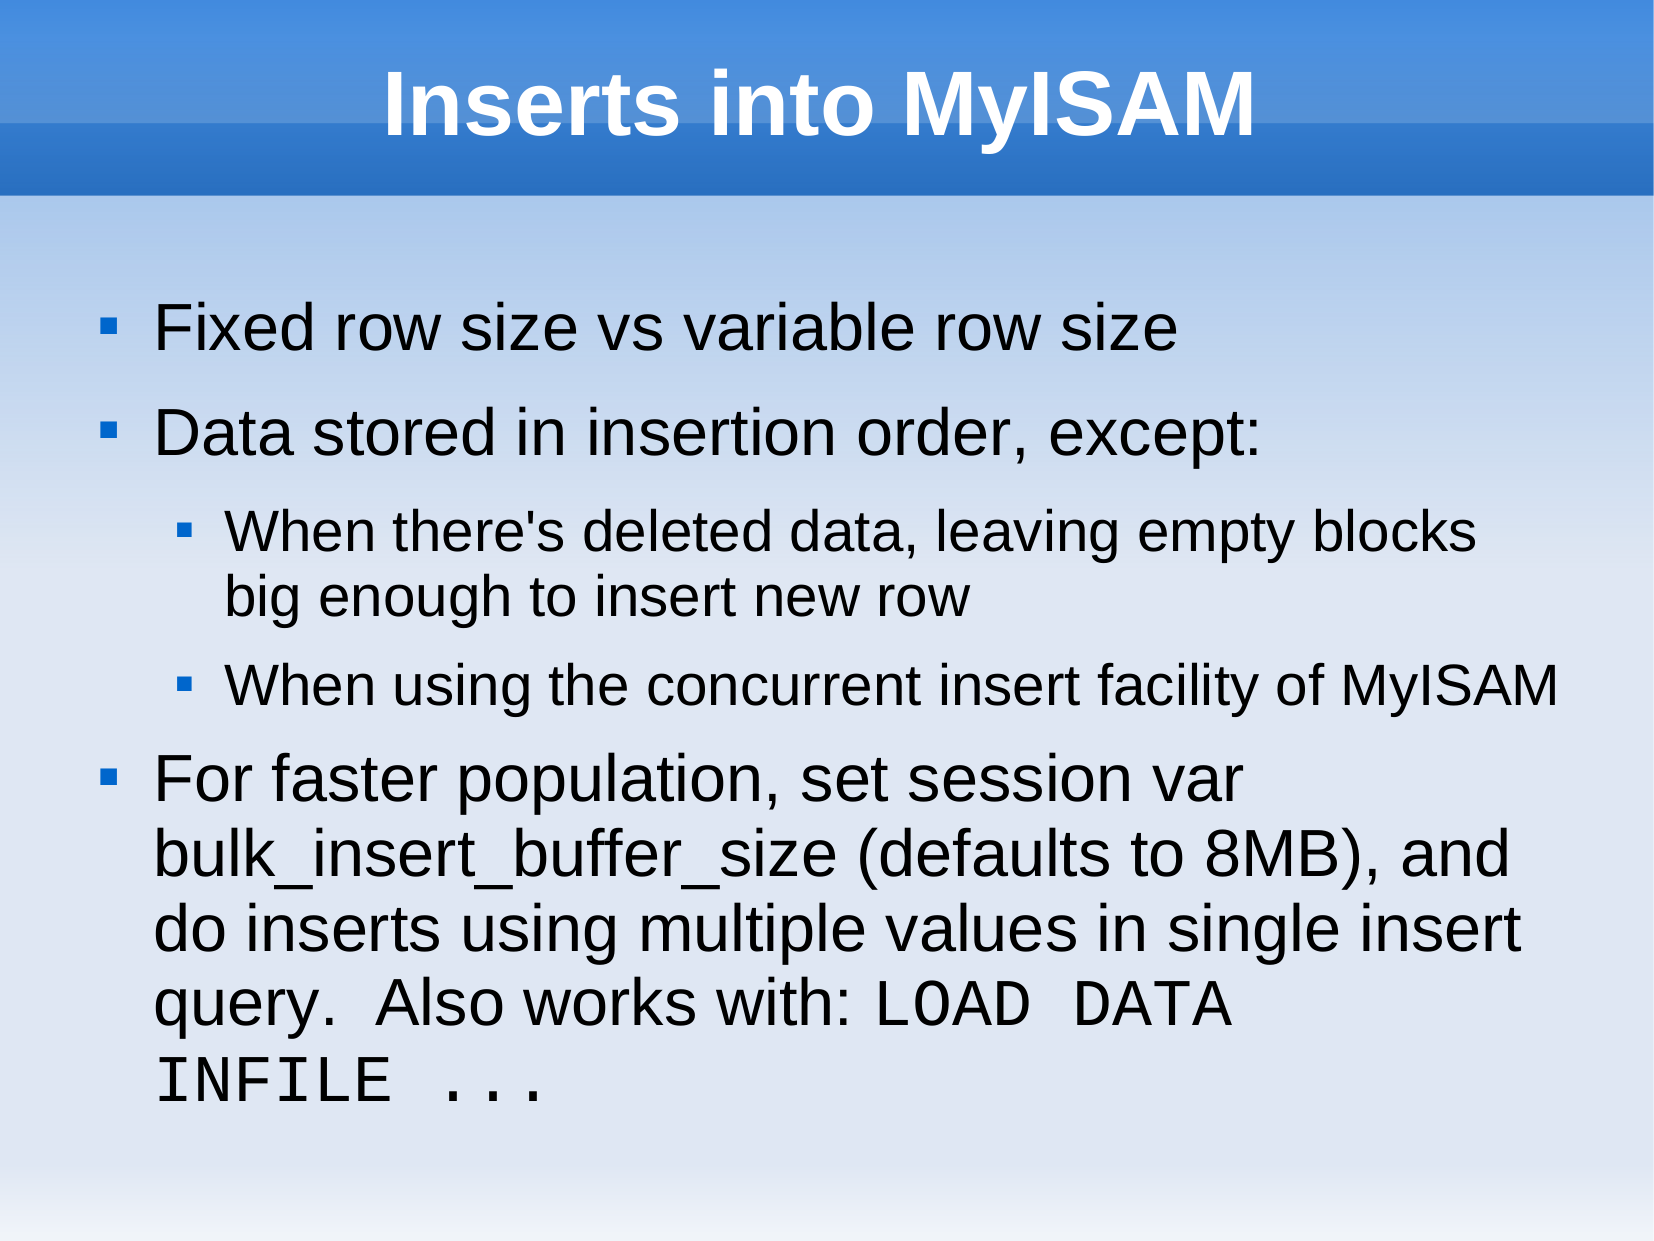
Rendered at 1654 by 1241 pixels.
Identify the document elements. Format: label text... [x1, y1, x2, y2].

title Inserts into MyISAM [76, 0, 1565, 208]
list Fixed row size vs variable row size Data stored in insertion order, except: When there's deleted data, leaving empty blocks big enough to insert new row When using the concurrent insert facility of MyISAM For faster population, set session var bulk_insert_buffer_size (defaults to 8MB), and do inserts using multiple values in single insert query. Also works with: LOAD DATA INFILE ... [82, 290, 1571, 1122]
picture [0, 0, 1654, 1241]
